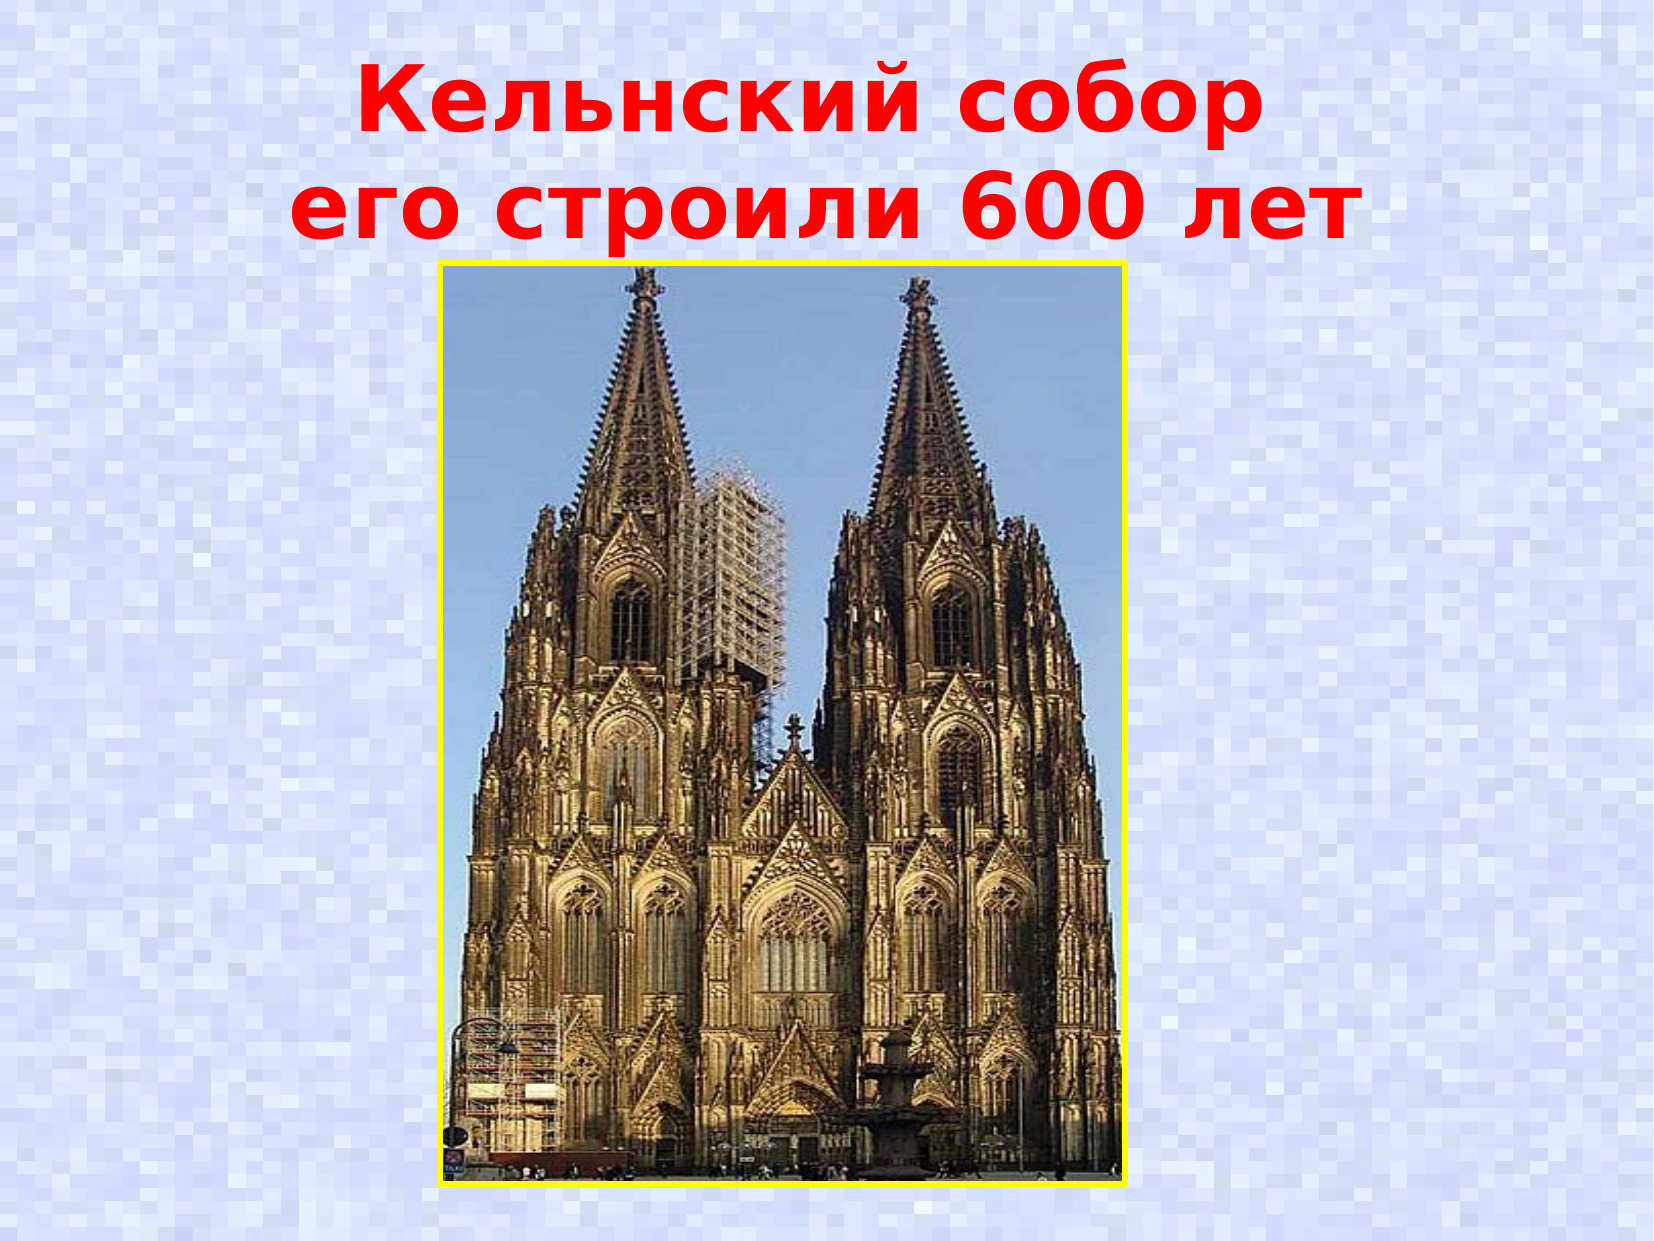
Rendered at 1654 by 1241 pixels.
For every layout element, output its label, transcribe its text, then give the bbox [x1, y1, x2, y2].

picture [0, 0, 1654, 1241]
title Кельнский собор его строили 600 лет [82, 45, 1571, 261]
